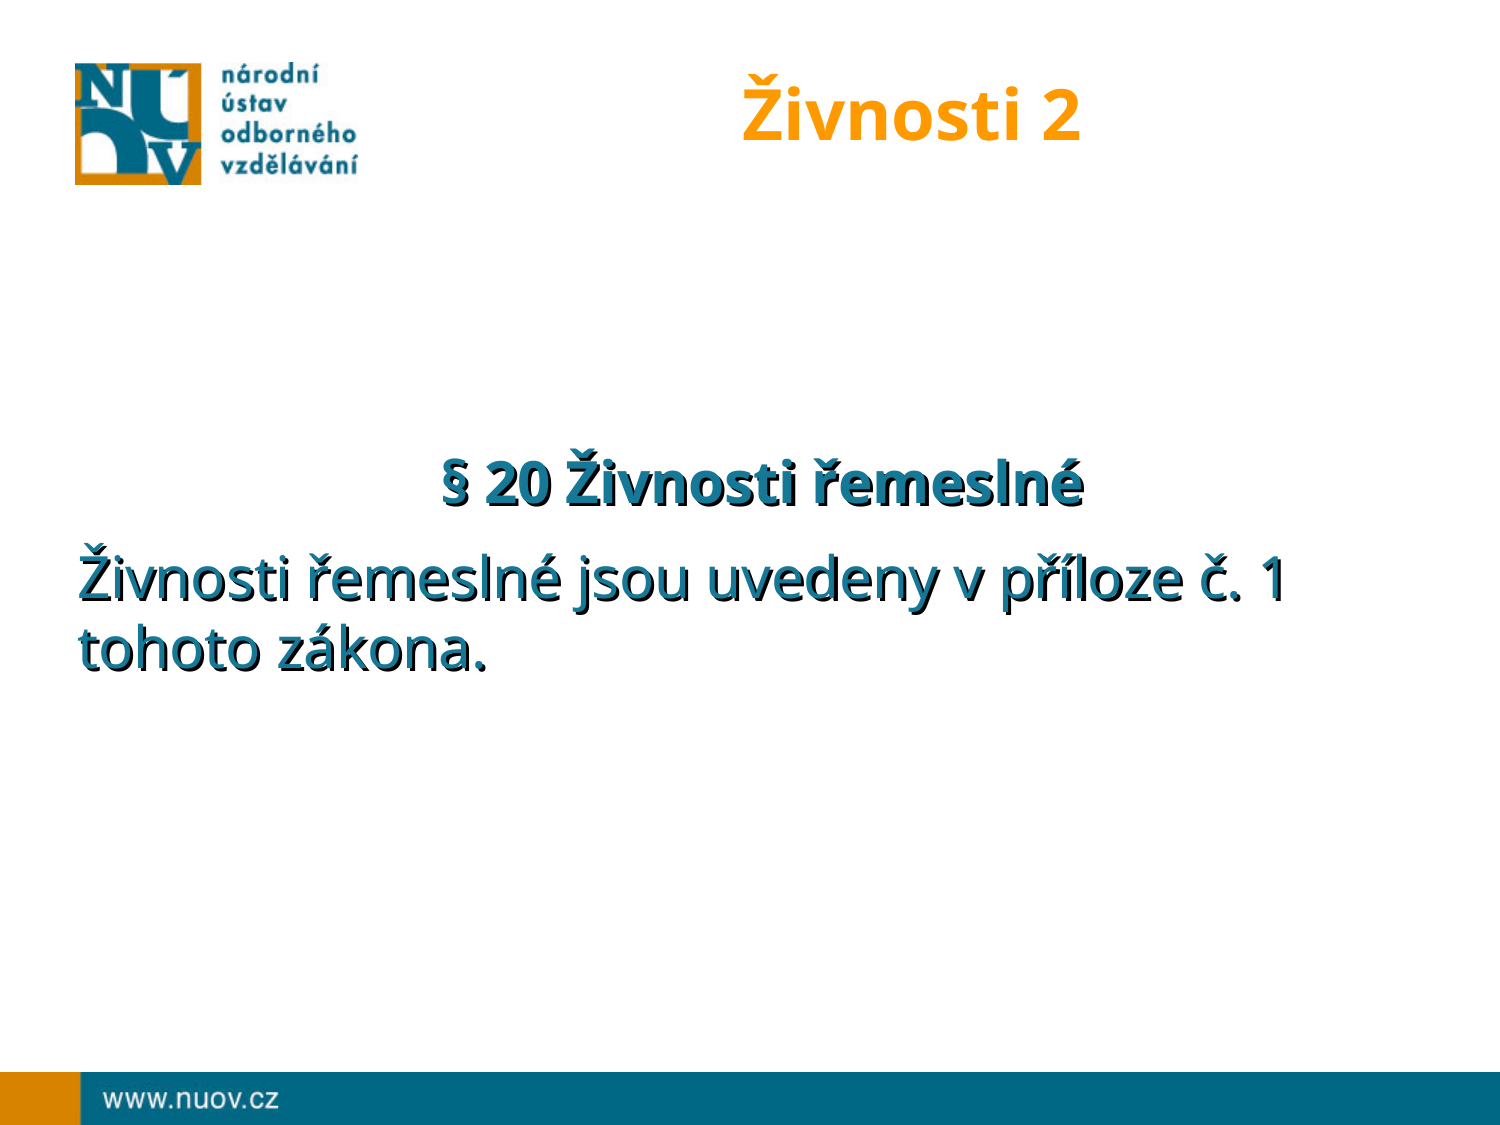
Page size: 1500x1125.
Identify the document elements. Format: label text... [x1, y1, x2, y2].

text_box [0, 1072, 1500, 1125]
title Živnosti 2 [399, 37, 1425, 188]
text_box § 20 Živnosti řemeslné Živnosti řemeslné jsou uvedeny v příloze č. 1 tohoto zákona. [62, 437, 1463, 688]
text_box [75, 62, 358, 185]
